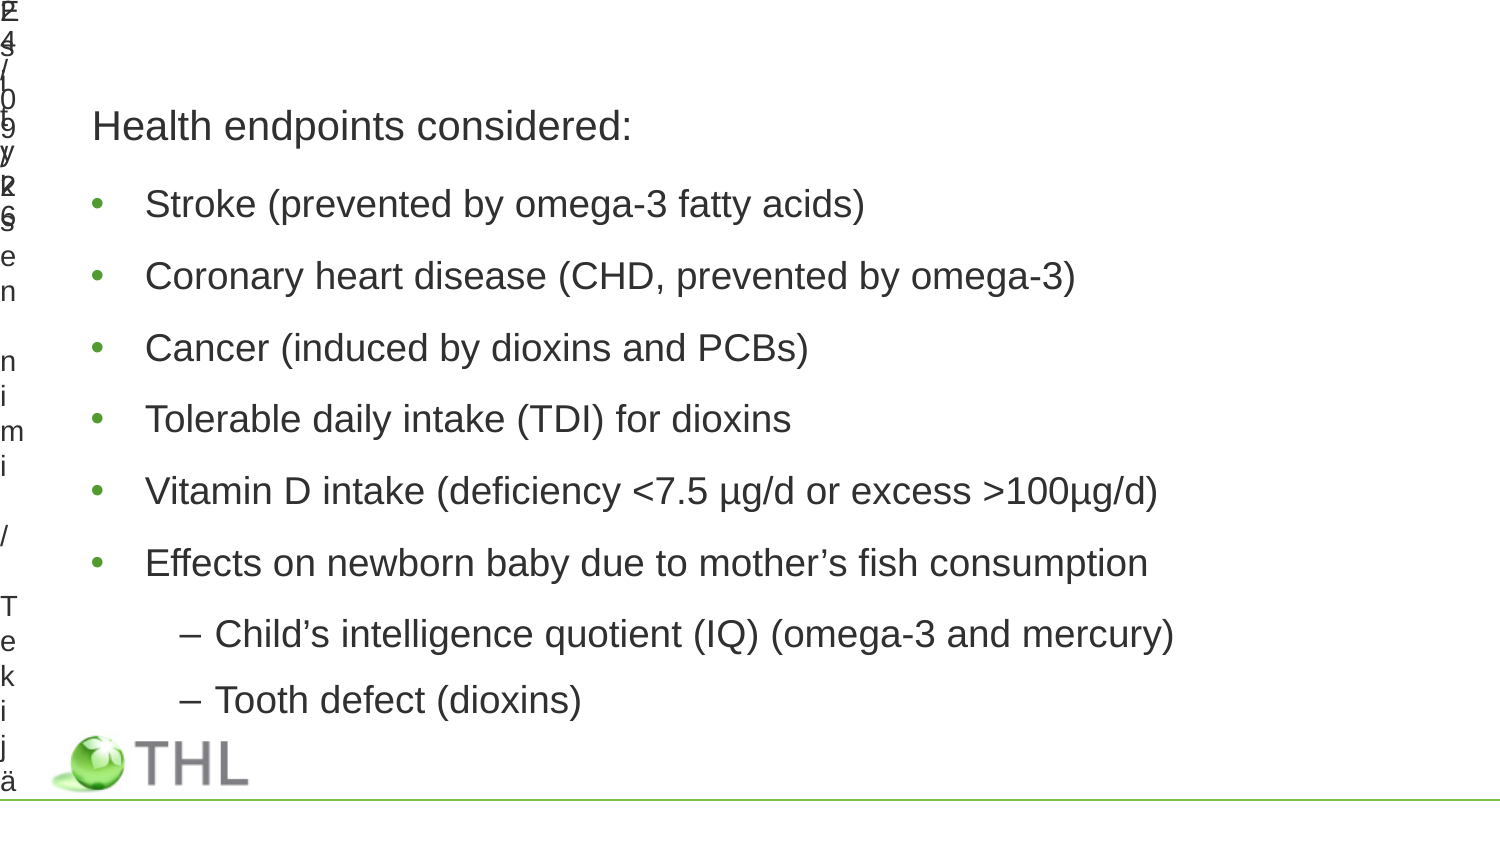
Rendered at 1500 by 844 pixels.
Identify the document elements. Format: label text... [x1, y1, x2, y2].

title Health endpoints considered: [76, 17, 1424, 156]
picture [24, 719, 275, 799]
list Stroke (prevented by omega-3 fatty acids) Coronary heart disease (CHD, prevented by omega-3) Cancer (induced by dioxins and PCBs) Tolerable daily intake (TDI) for dioxins Vitamin D intake (deficiency <7.5 µg/d or excess >100µg/d) Effects on newborn baby due to mother’s fish consumption Child’s intelligence quotient (IQ) (omega-3 and mercury) Tooth defect (dioxins) [75, 182, 1418, 723]
